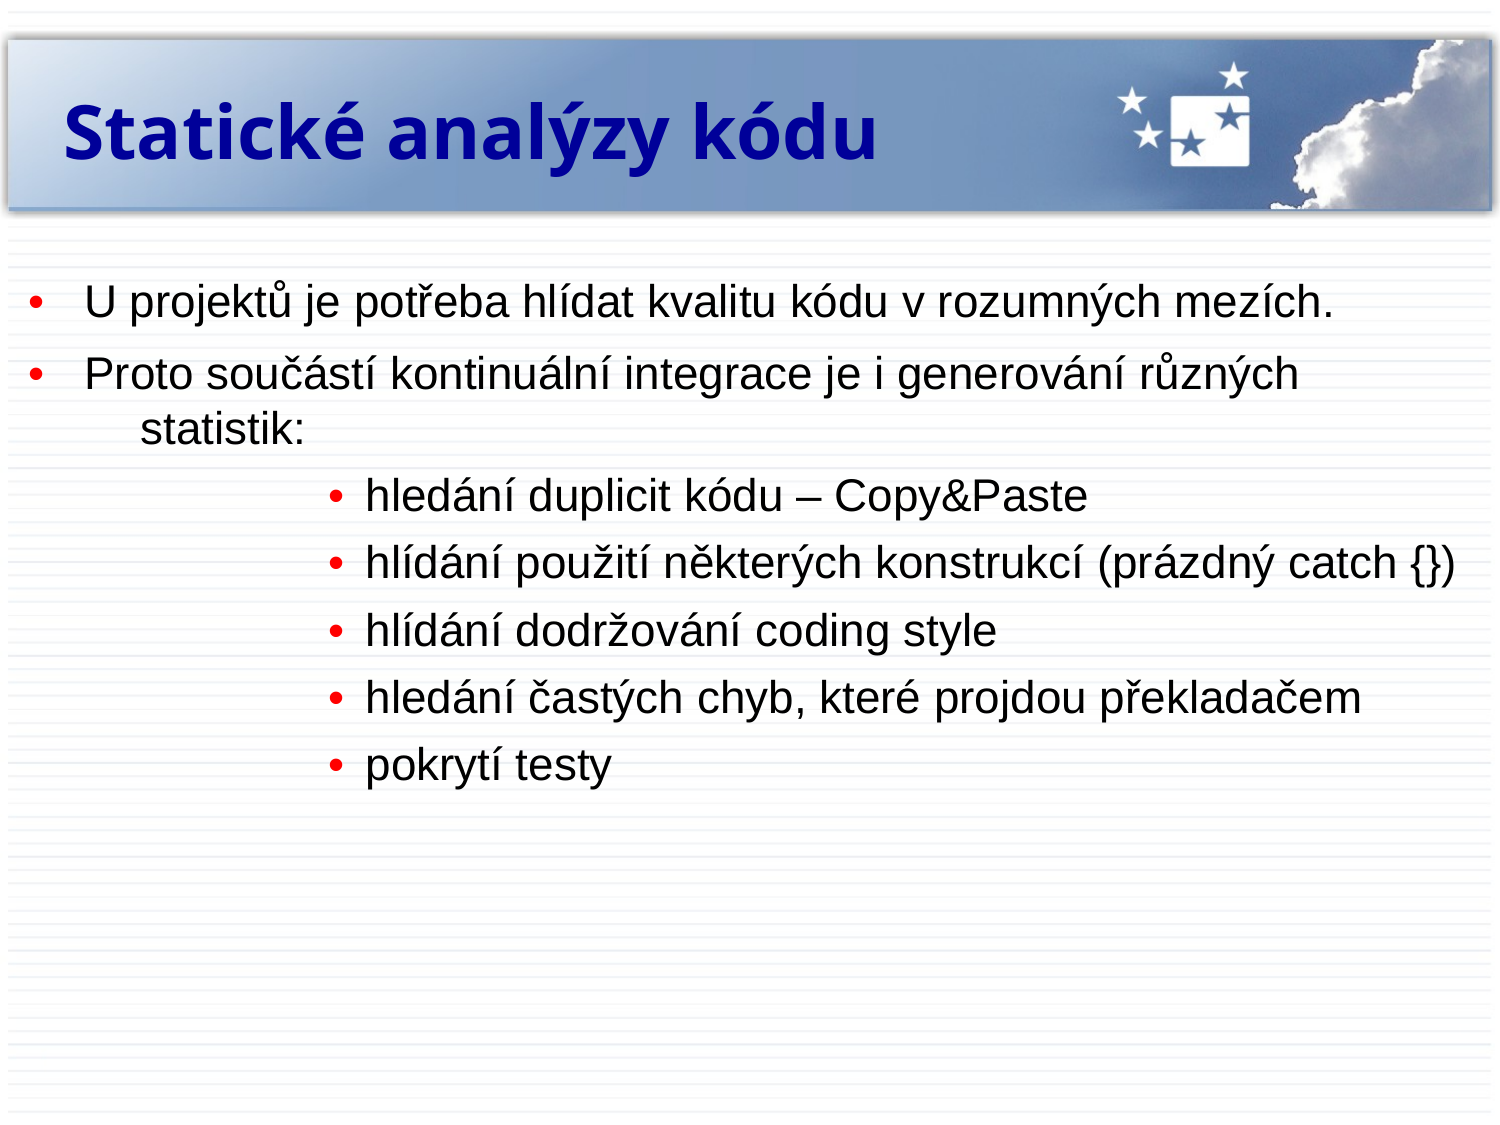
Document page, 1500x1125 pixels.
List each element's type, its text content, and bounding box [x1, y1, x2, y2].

picture [0, 0, 1500, 1125]
list U projektů je potřeba hlídat kvalitu kódu v rozumných mezích. Proto součástí kontinuální integrace je i generování různých statistik: hledání duplicit kódu – Copy&Paste hlídání použití některých konstrukcí (prázdný catch {}) hlídání dodržování coding style hledání častých chyb, které projdou překladačem pokrytí testy [28, 272, 1480, 1102]
title Statické analýzy kódu [63, 26, 1414, 229]
